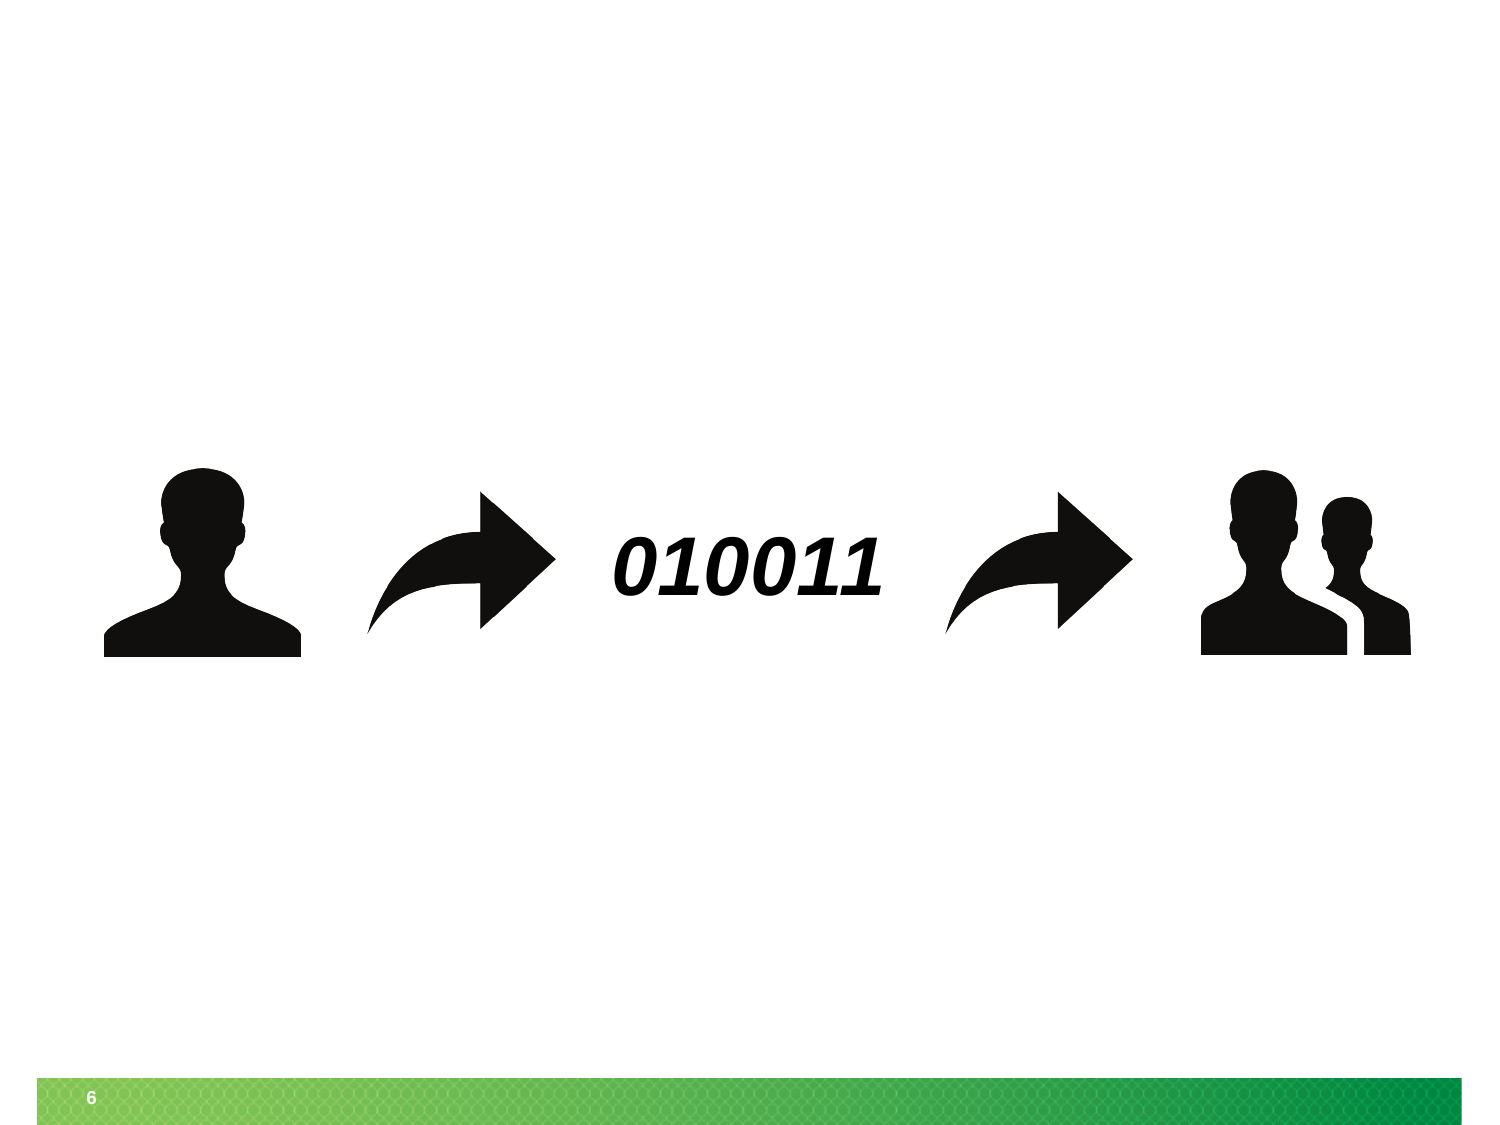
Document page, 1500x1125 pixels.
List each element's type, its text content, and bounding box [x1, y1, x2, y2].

text_box 010011 [611, 515, 889, 610]
picture [1201, 470, 1411, 655]
picture [367, 491, 556, 634]
picture [104, 468, 301, 657]
picture [945, 491, 1133, 634]
picture [36, 1078, 1462, 1125]
